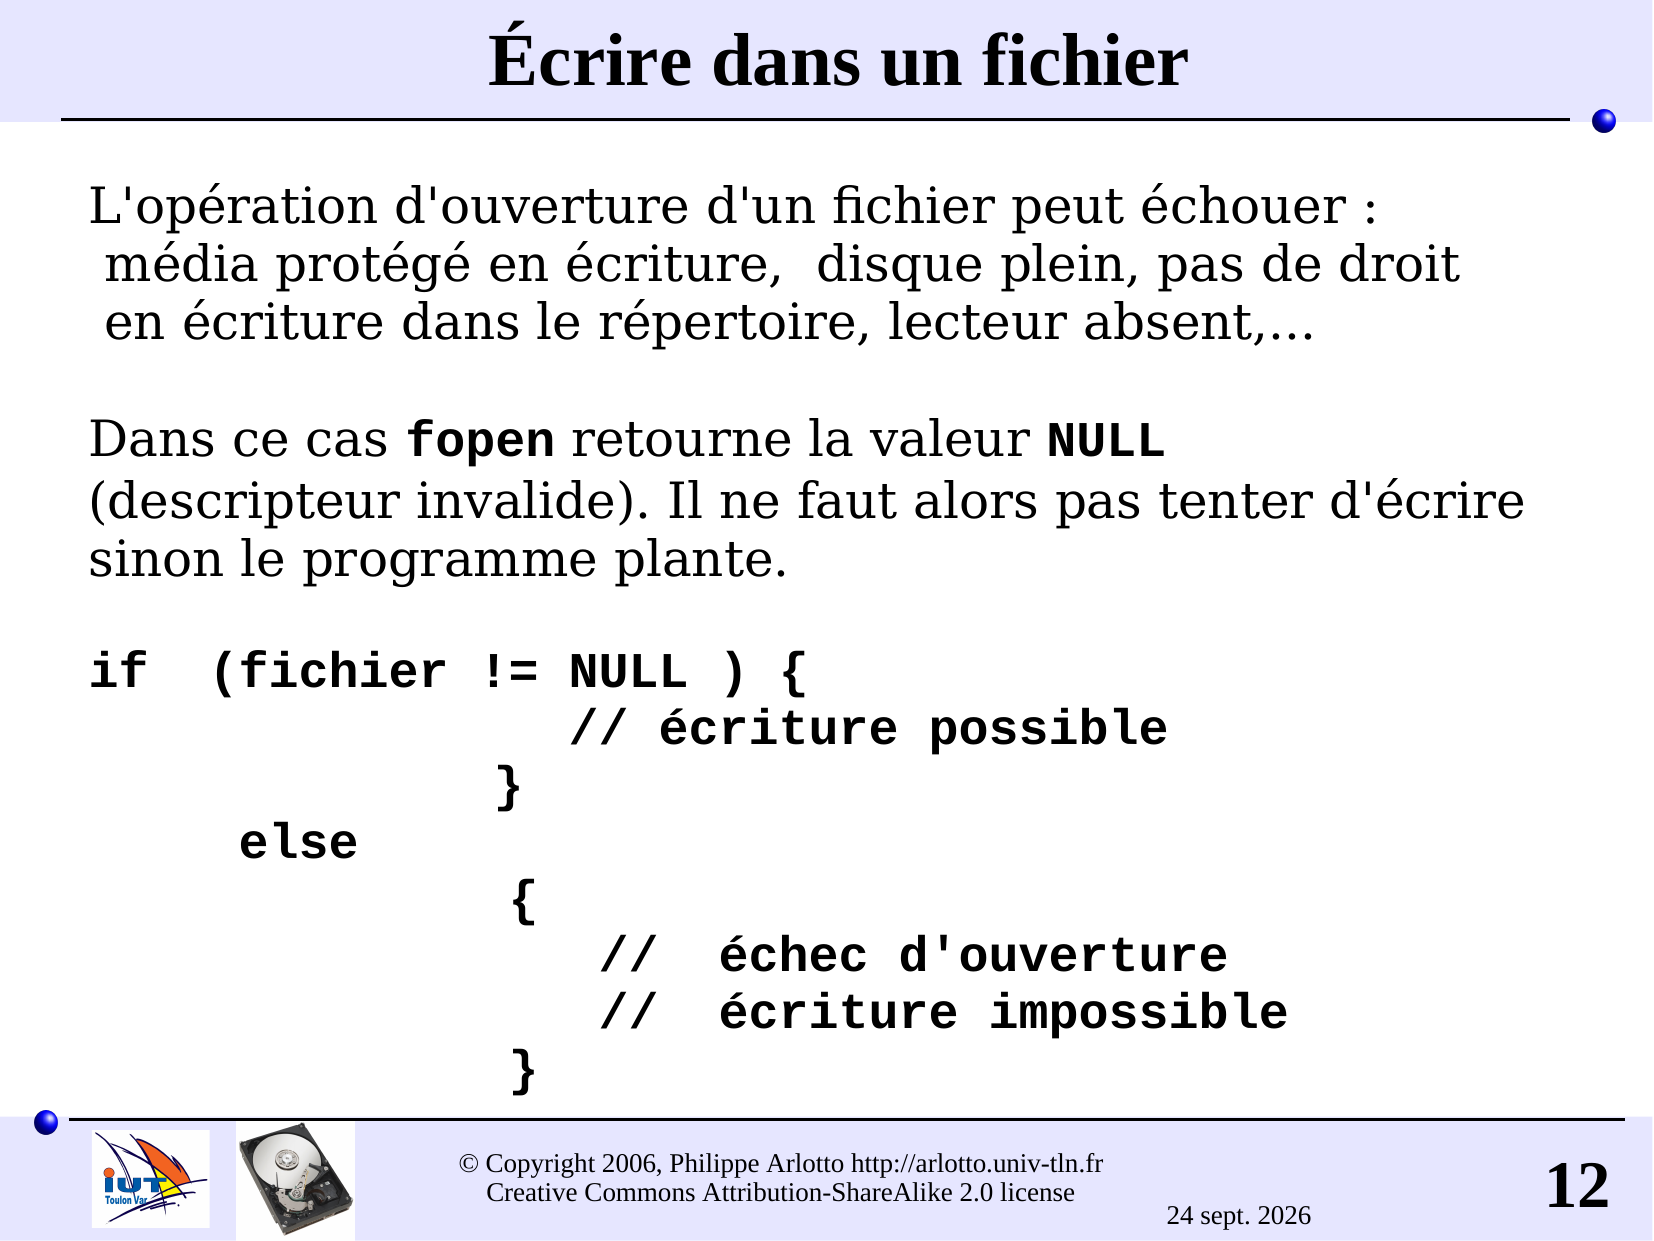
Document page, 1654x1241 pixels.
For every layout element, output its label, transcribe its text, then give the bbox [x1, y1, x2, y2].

text_box L'opération d'ouverture d'un fichier peut échouer : média protégé en écriture, disque plein, pas de droit en écriture dans le répertoire, lecteur absent,... Dans ce cas fopen retourne la valeur NULL (descripteur invalide). Il ne faut alors pas tenter d'écrire sinon le programme plante. if (fichier != NULL ) { // écriture possible } else { // échec d'ouverture // écriture impossible } [88, 177, 1528, 1101]
title Écrire dans un fichier [95, 14, 1585, 107]
picture [236, 1121, 355, 1241]
